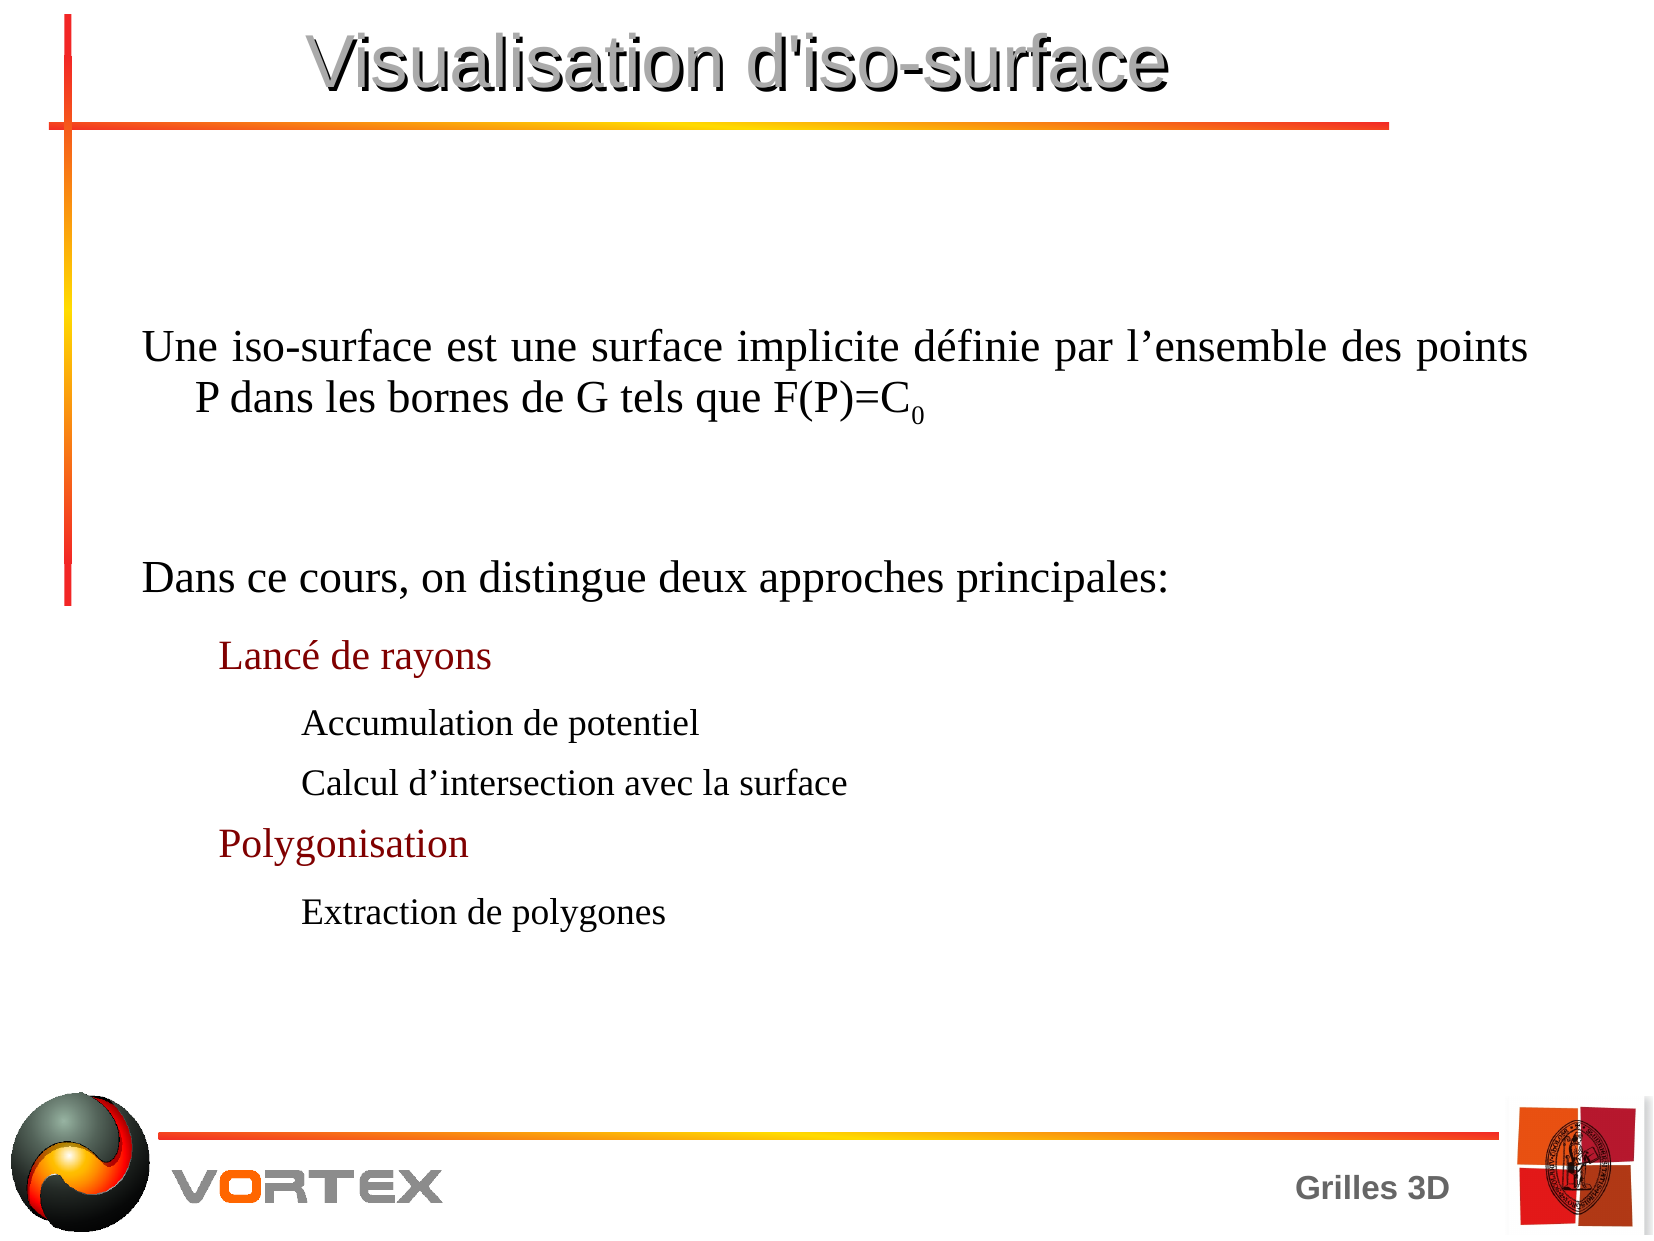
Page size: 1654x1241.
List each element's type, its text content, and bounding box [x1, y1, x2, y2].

picture [1505, 1096, 1653, 1235]
picture [11, 1092, 443, 1232]
title Visualisation d'iso-surface [82, 4, 1392, 120]
list Une iso-surface est une surface implicite définie par l’ensemble des points P dans les bornes de G tels que F(P)=C0 Dans ce cours, on distingue deux approches principales: Lancé de rayons Accumulation de potentiel Calcul d’intersection avec la surface Polygonisation Extraction de polygones [123, 160, 1530, 1021]
